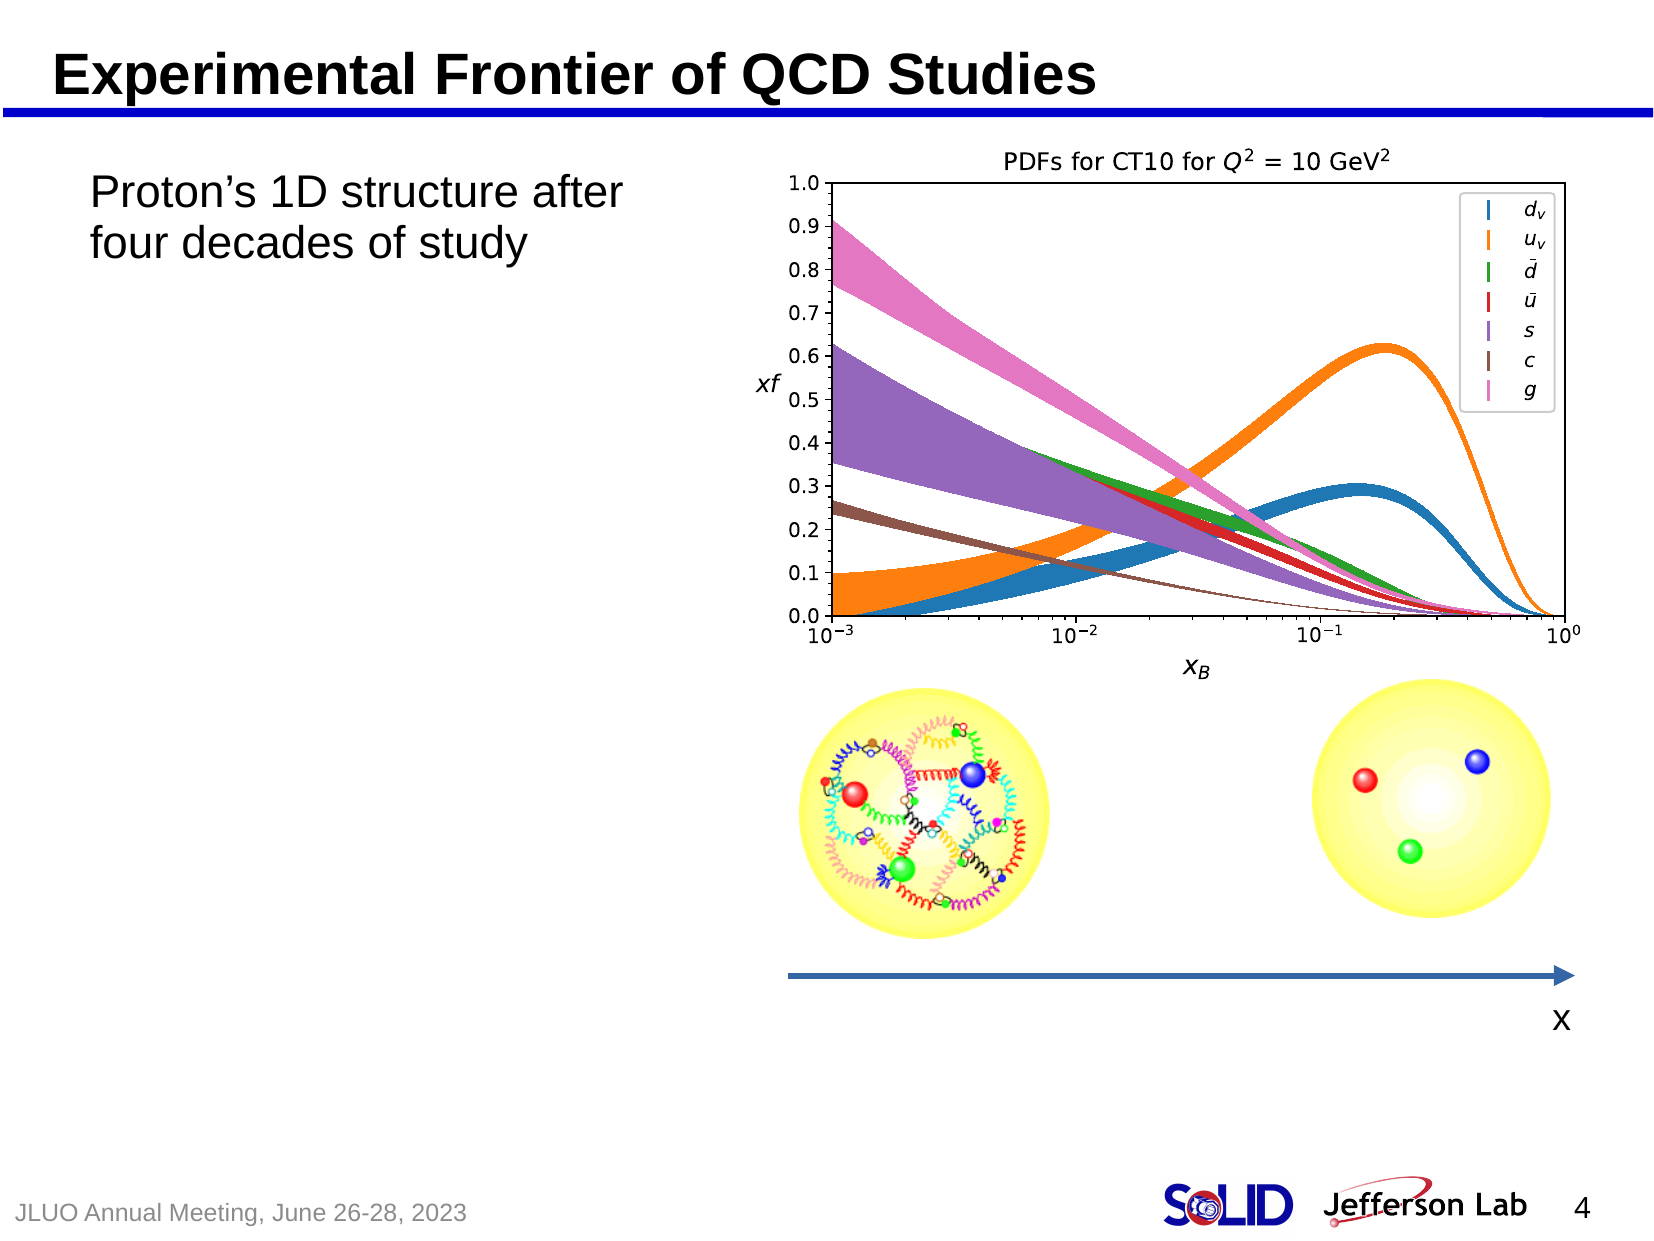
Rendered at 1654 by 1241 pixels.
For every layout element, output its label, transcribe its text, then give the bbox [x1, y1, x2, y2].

picture [1321, 1168, 1540, 1239]
picture [1160, 1175, 1296, 1234]
text_box x [1537, 989, 1576, 1047]
text_box Proton’s 1D structure after four decades of study [75, 158, 676, 277]
picture [732, 125, 1605, 939]
text_box Experimental Frontier of QCD Studies [37, 28, 1613, 104]
